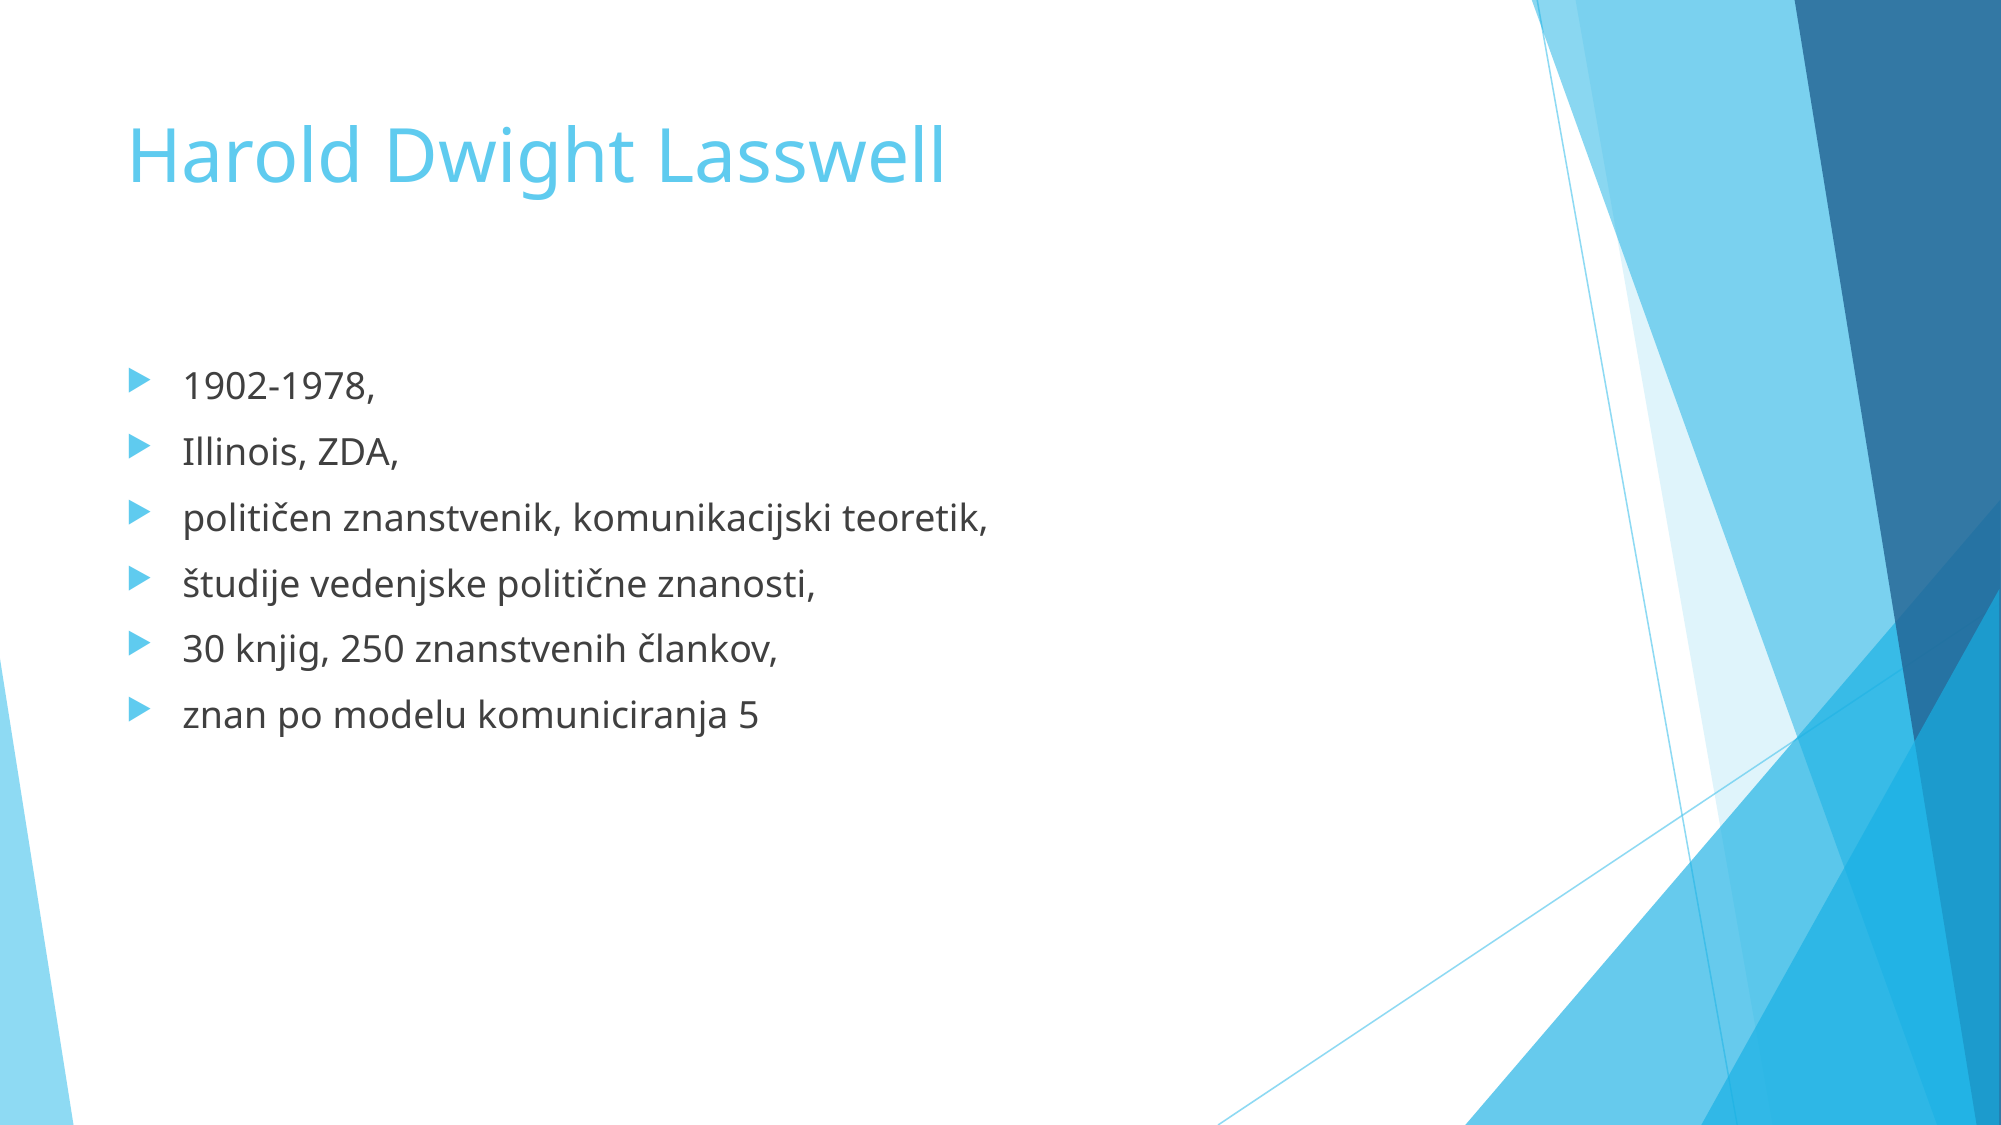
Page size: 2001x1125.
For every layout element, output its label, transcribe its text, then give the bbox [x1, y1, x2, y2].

list 1902-1978, Illinois, ZDA, političen znanstvenik, komunikacijski teoretik, študije vedenjske politične znanosti, 30 knjig, 250 znanstvenih člankov, znan po modelu komuniciranja 5 [111, 354, 1522, 992]
title Harold Dwight Lasswell [111, 99, 1522, 317]
